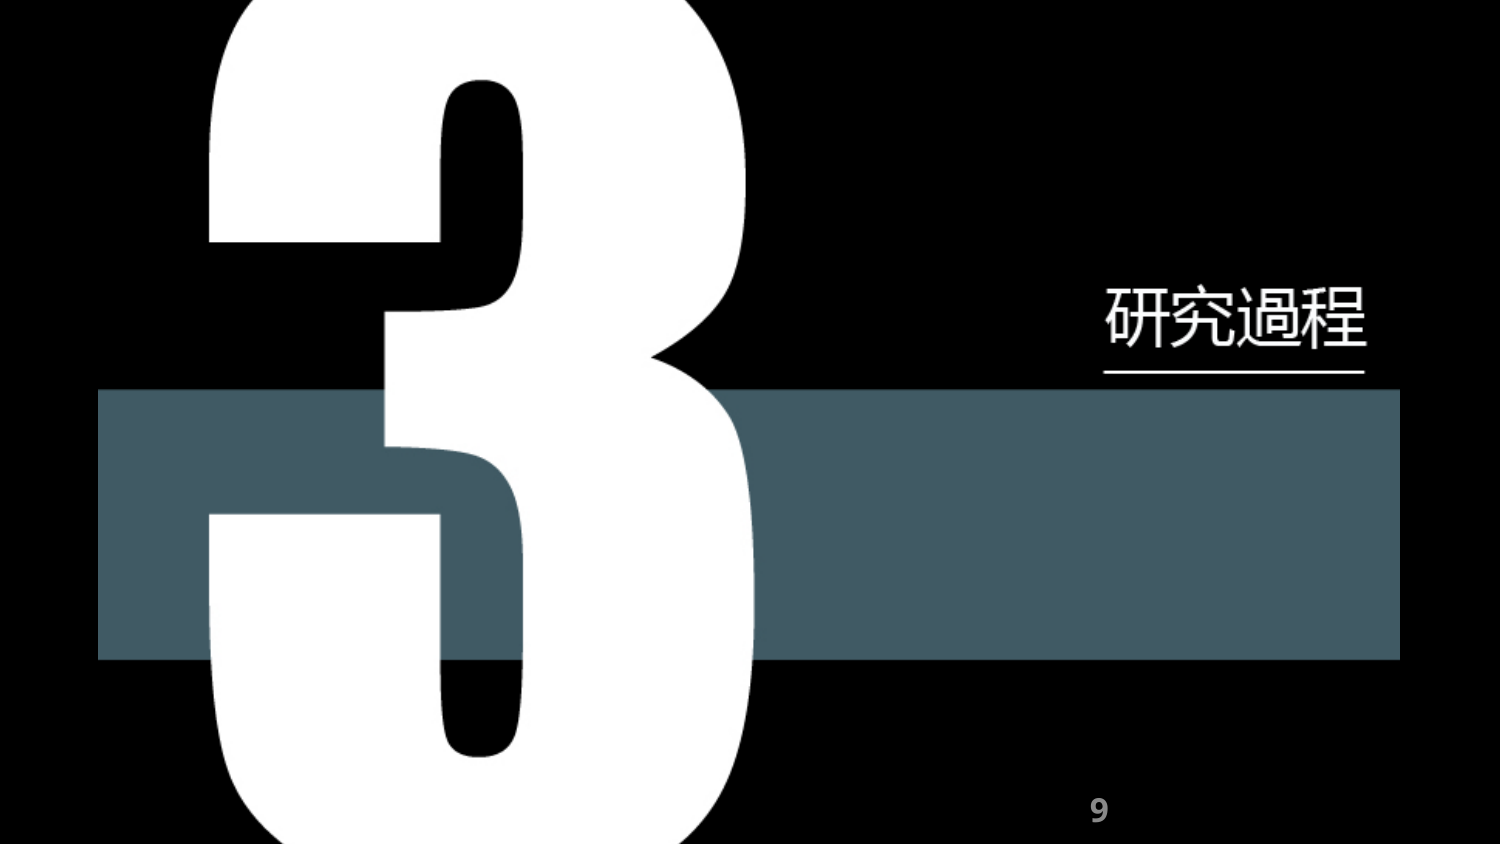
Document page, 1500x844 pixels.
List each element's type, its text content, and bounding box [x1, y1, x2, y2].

text_box 9 [1074, 782, 1426, 827]
picture [98, 0, 1400, 844]
